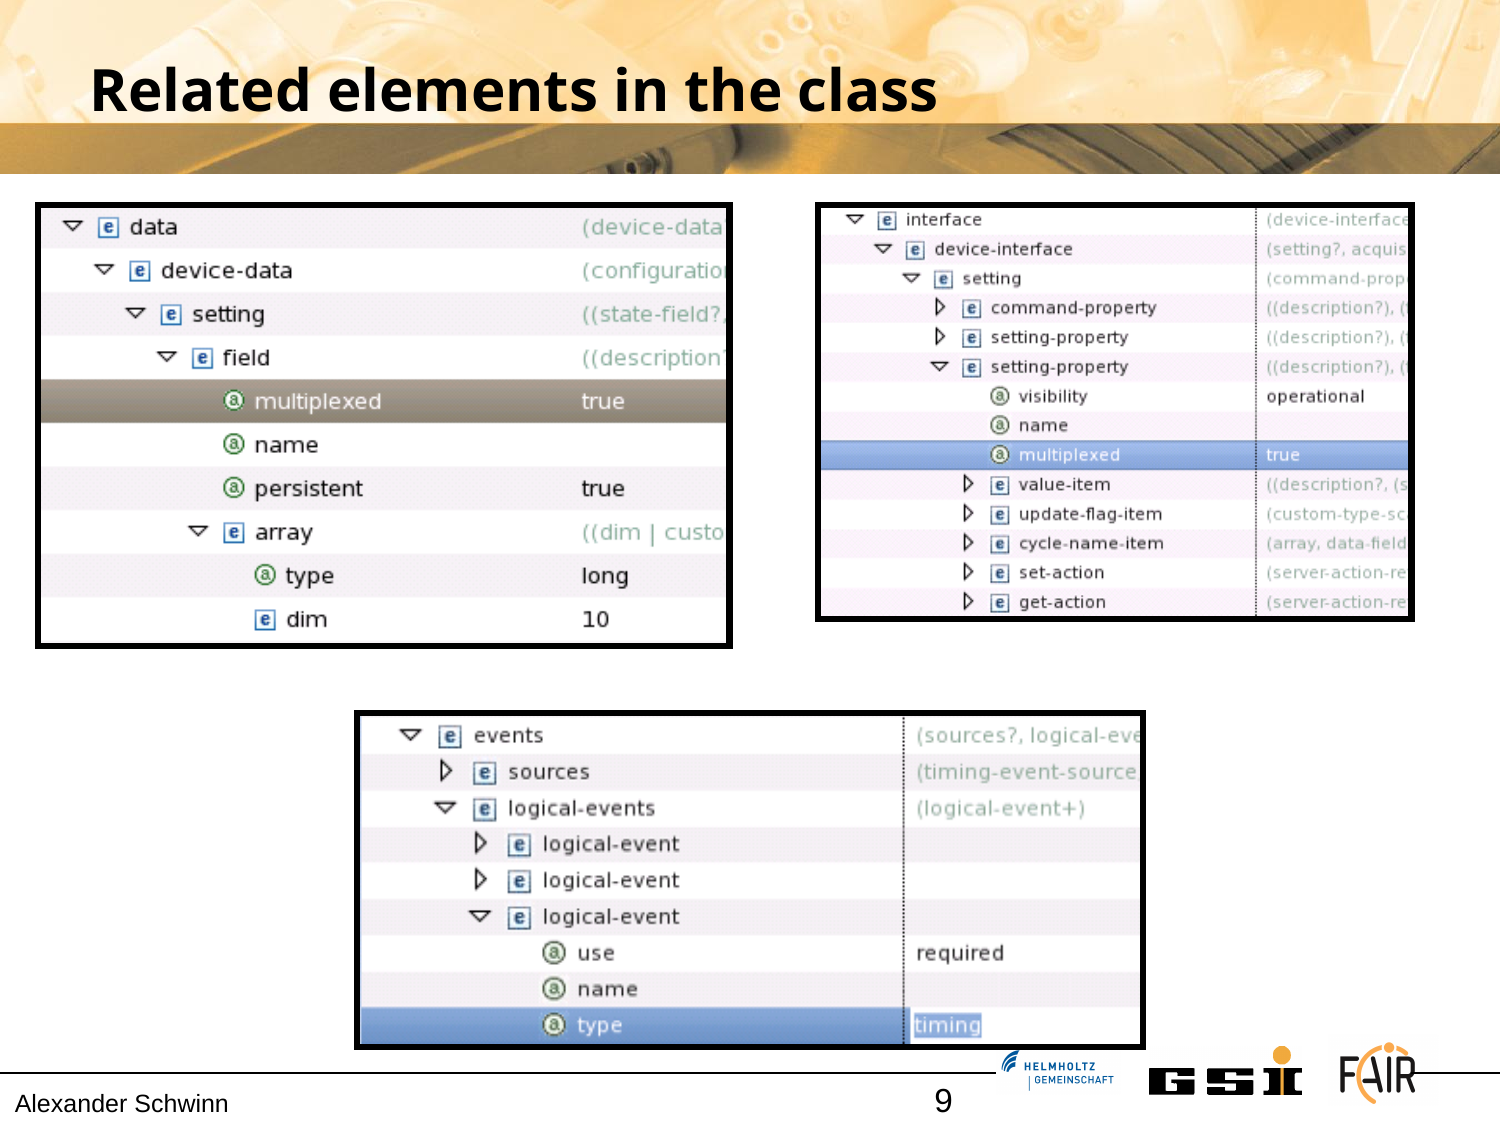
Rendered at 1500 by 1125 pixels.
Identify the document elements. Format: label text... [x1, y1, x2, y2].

picture [0, 0, 1500, 175]
picture [360, 716, 1140, 1044]
picture [1328, 1034, 1439, 1106]
picture [996, 1050, 1121, 1095]
picture [820, 208, 1409, 616]
picture [41, 208, 727, 643]
title Related elements in the class [75, 45, 1426, 233]
picture [1149, 1046, 1302, 1095]
